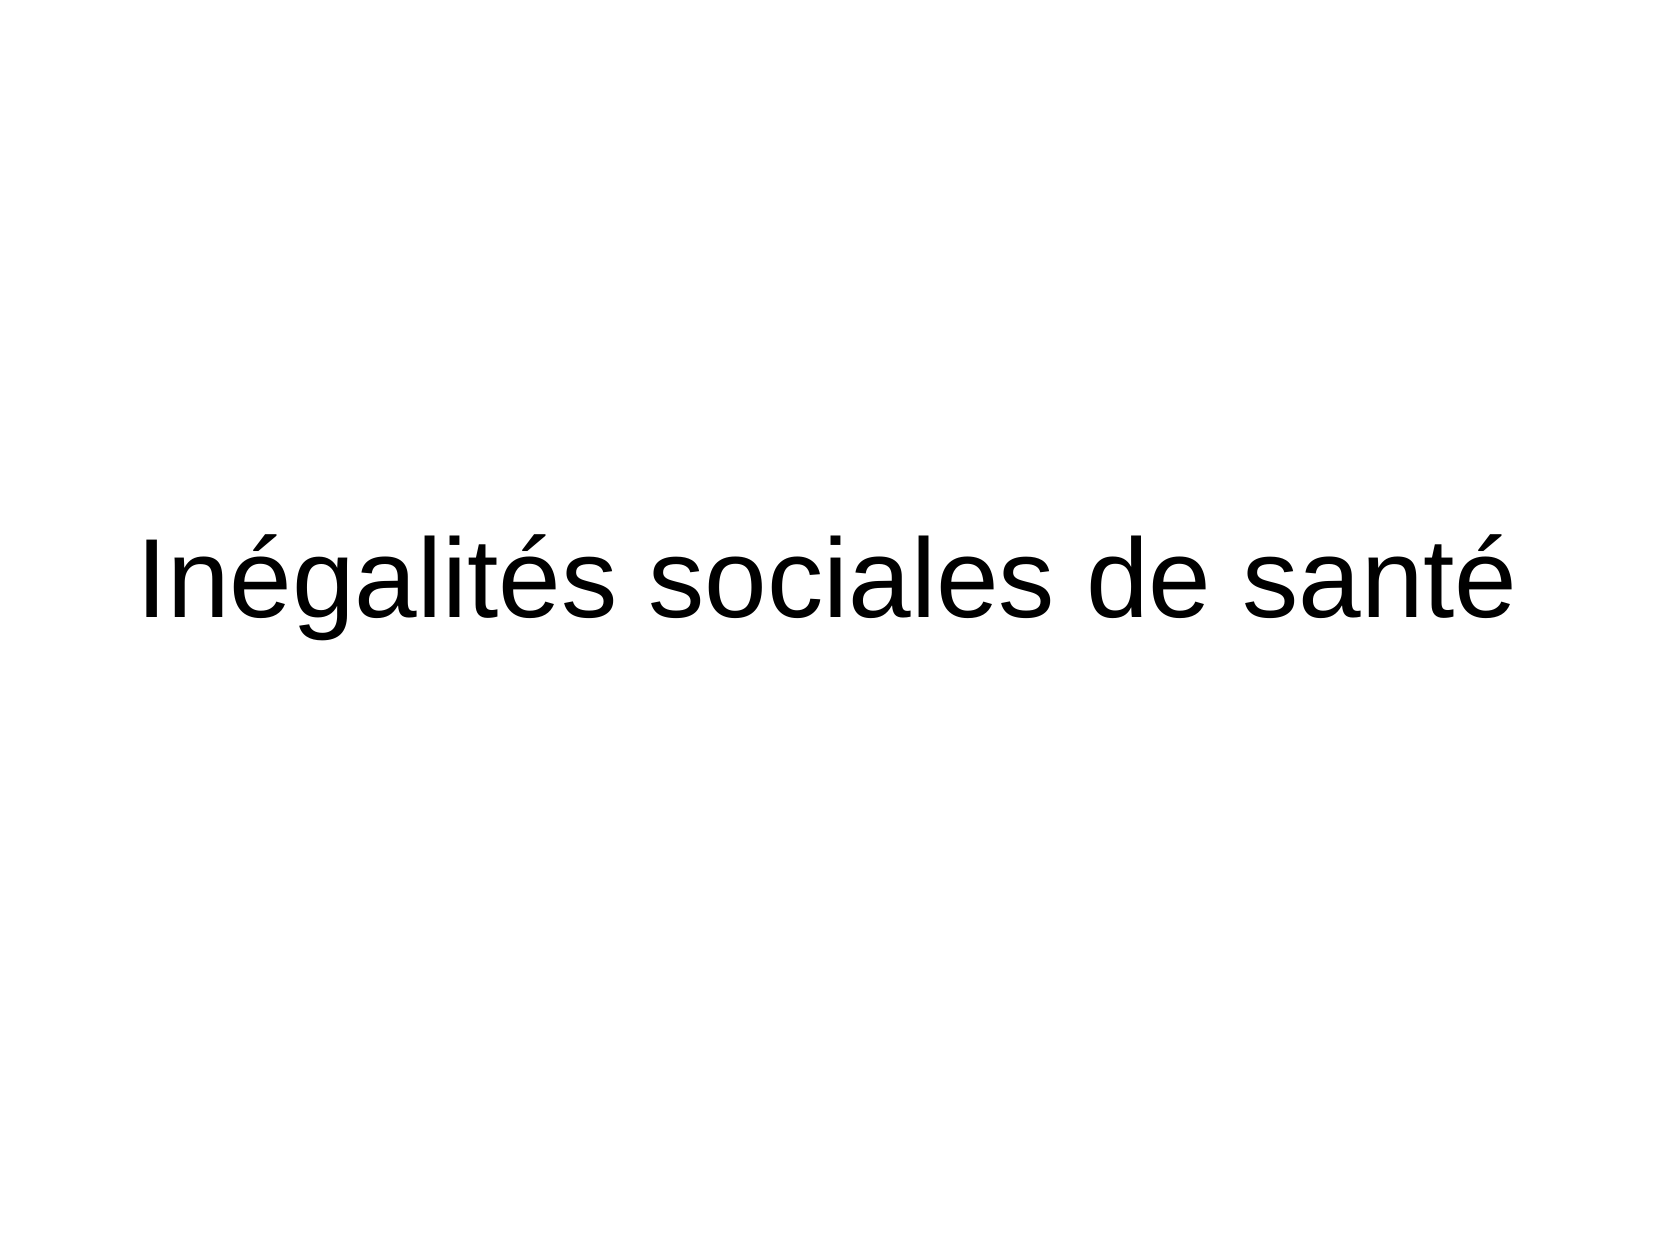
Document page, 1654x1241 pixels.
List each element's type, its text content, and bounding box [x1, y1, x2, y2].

subtitle Inégalités sociales de santé [82, 49, 1571, 1109]
